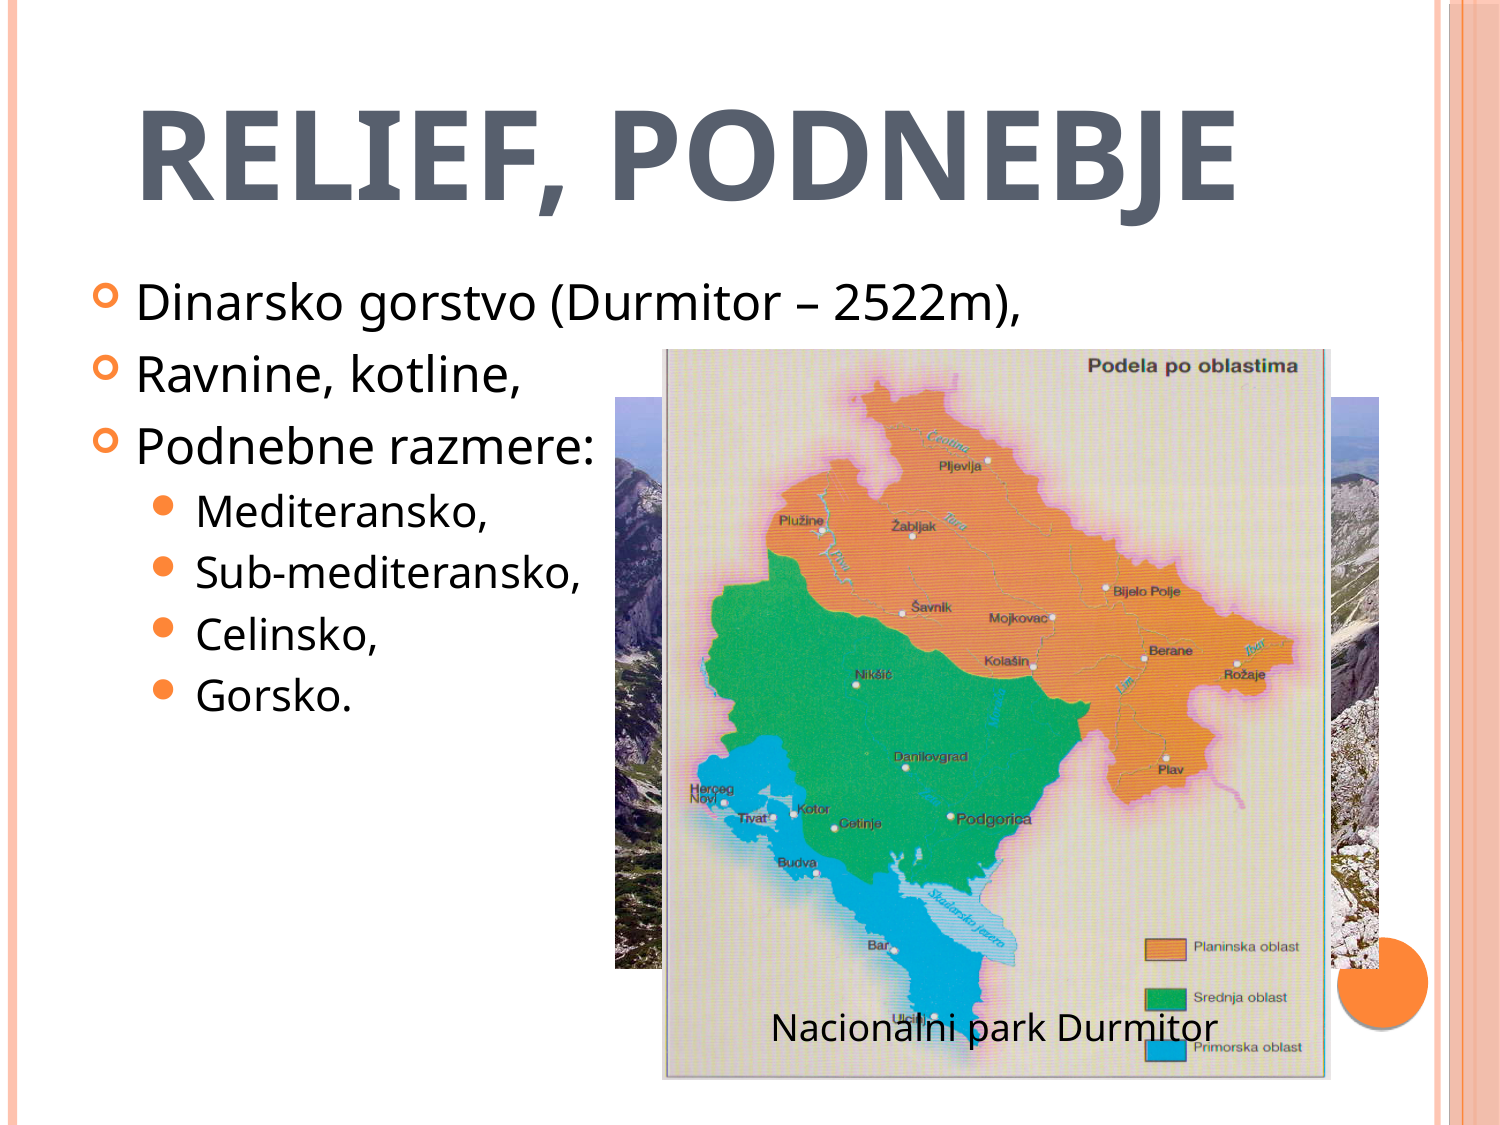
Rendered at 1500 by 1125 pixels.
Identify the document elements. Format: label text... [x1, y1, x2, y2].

title Relief, Podnebje [75, 45, 1300, 233]
text_box Nacionalni park Durmitor [755, 996, 1244, 1057]
picture [662, 349, 1379, 1080]
list Dinarsko gorstvo (Durmitor – 2522m), Ravnine, kotline, Podnebne razmere: Mediteransko, Sub-mediteransko, Celinsko, Gorsko. [75, 262, 1300, 1062]
